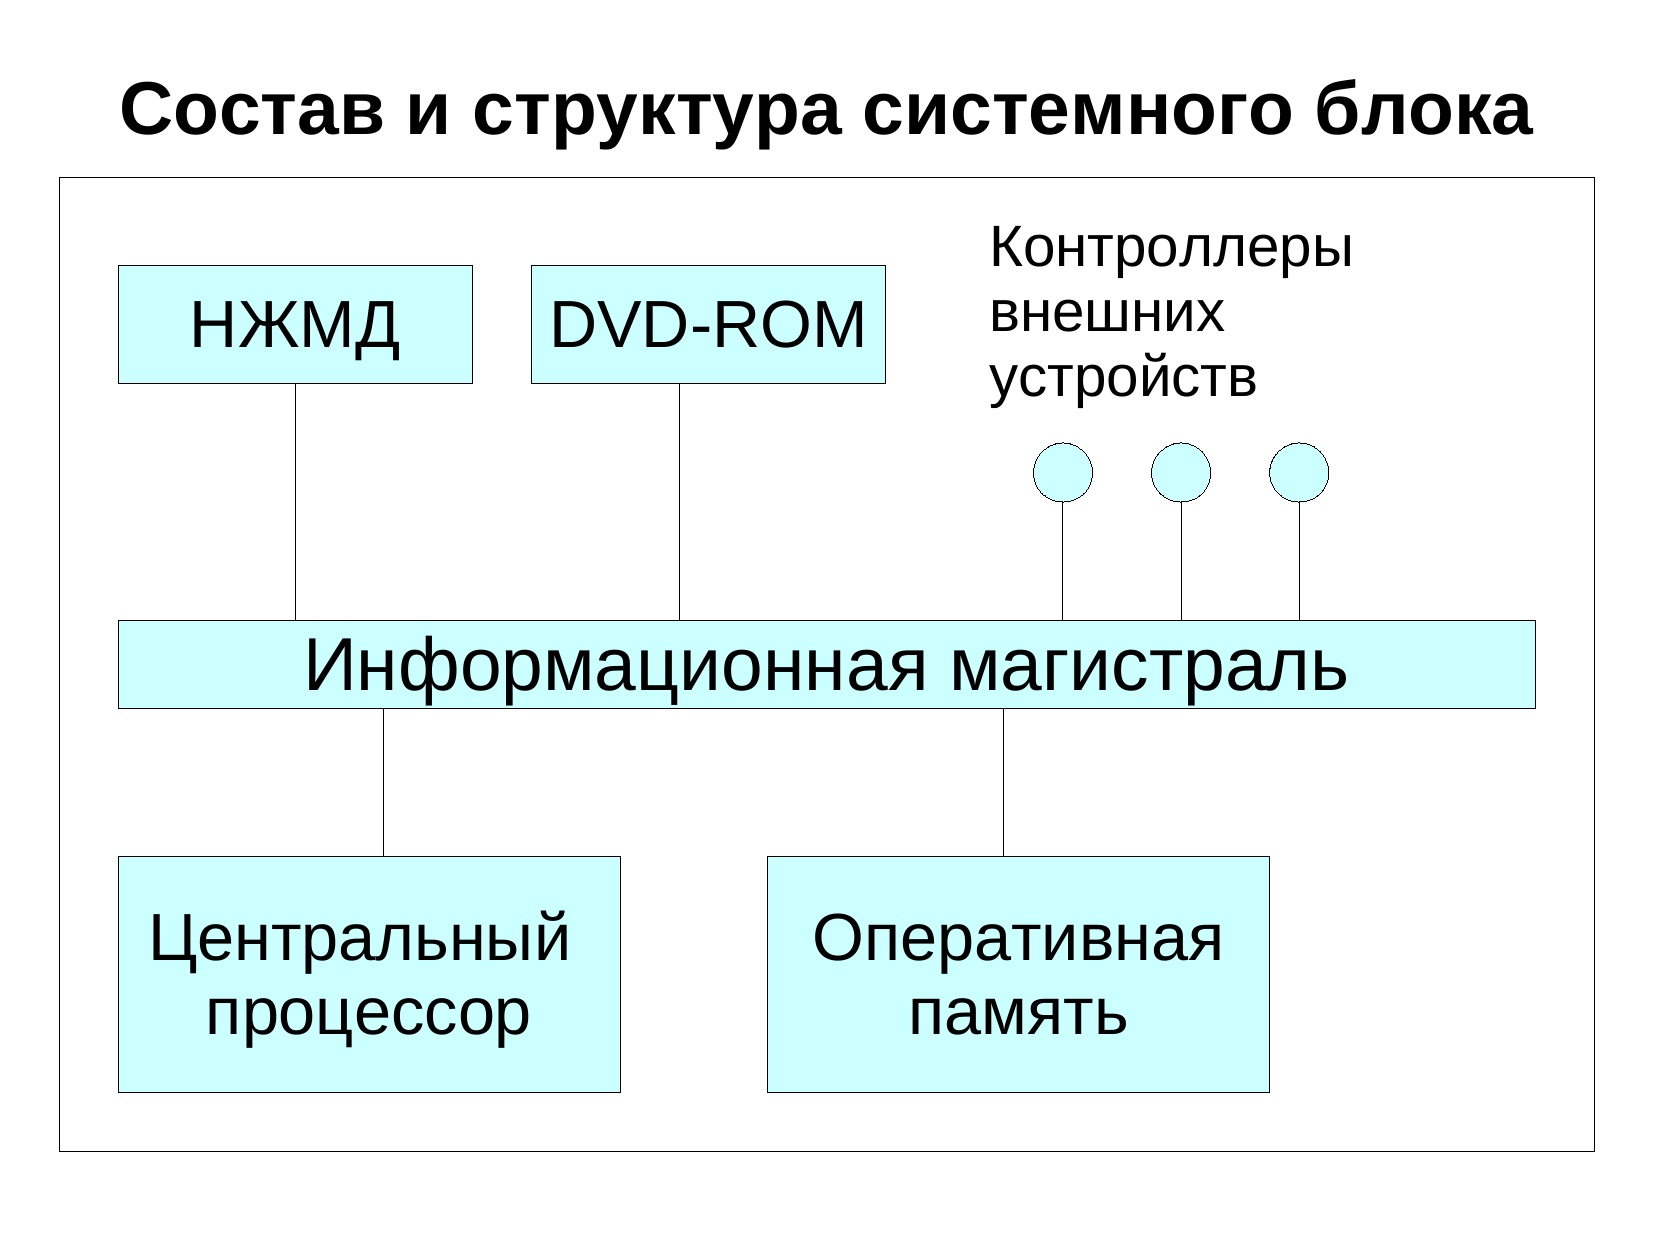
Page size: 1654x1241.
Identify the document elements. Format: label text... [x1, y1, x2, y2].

text_box Контроллеры внешних устройств [974, 206, 1536, 416]
text_box Состав и структура системного блока [88, 59, 1565, 158]
text_box Оперативная память [767, 856, 1270, 1093]
text_box [59, 177, 1595, 1152]
text_box Центральный процессор [118, 856, 621, 1093]
text_box DVD-ROM [531, 265, 886, 384]
text_box НЖМД [118, 265, 473, 384]
text_box Информационная магистраль [118, 620, 1536, 709]
